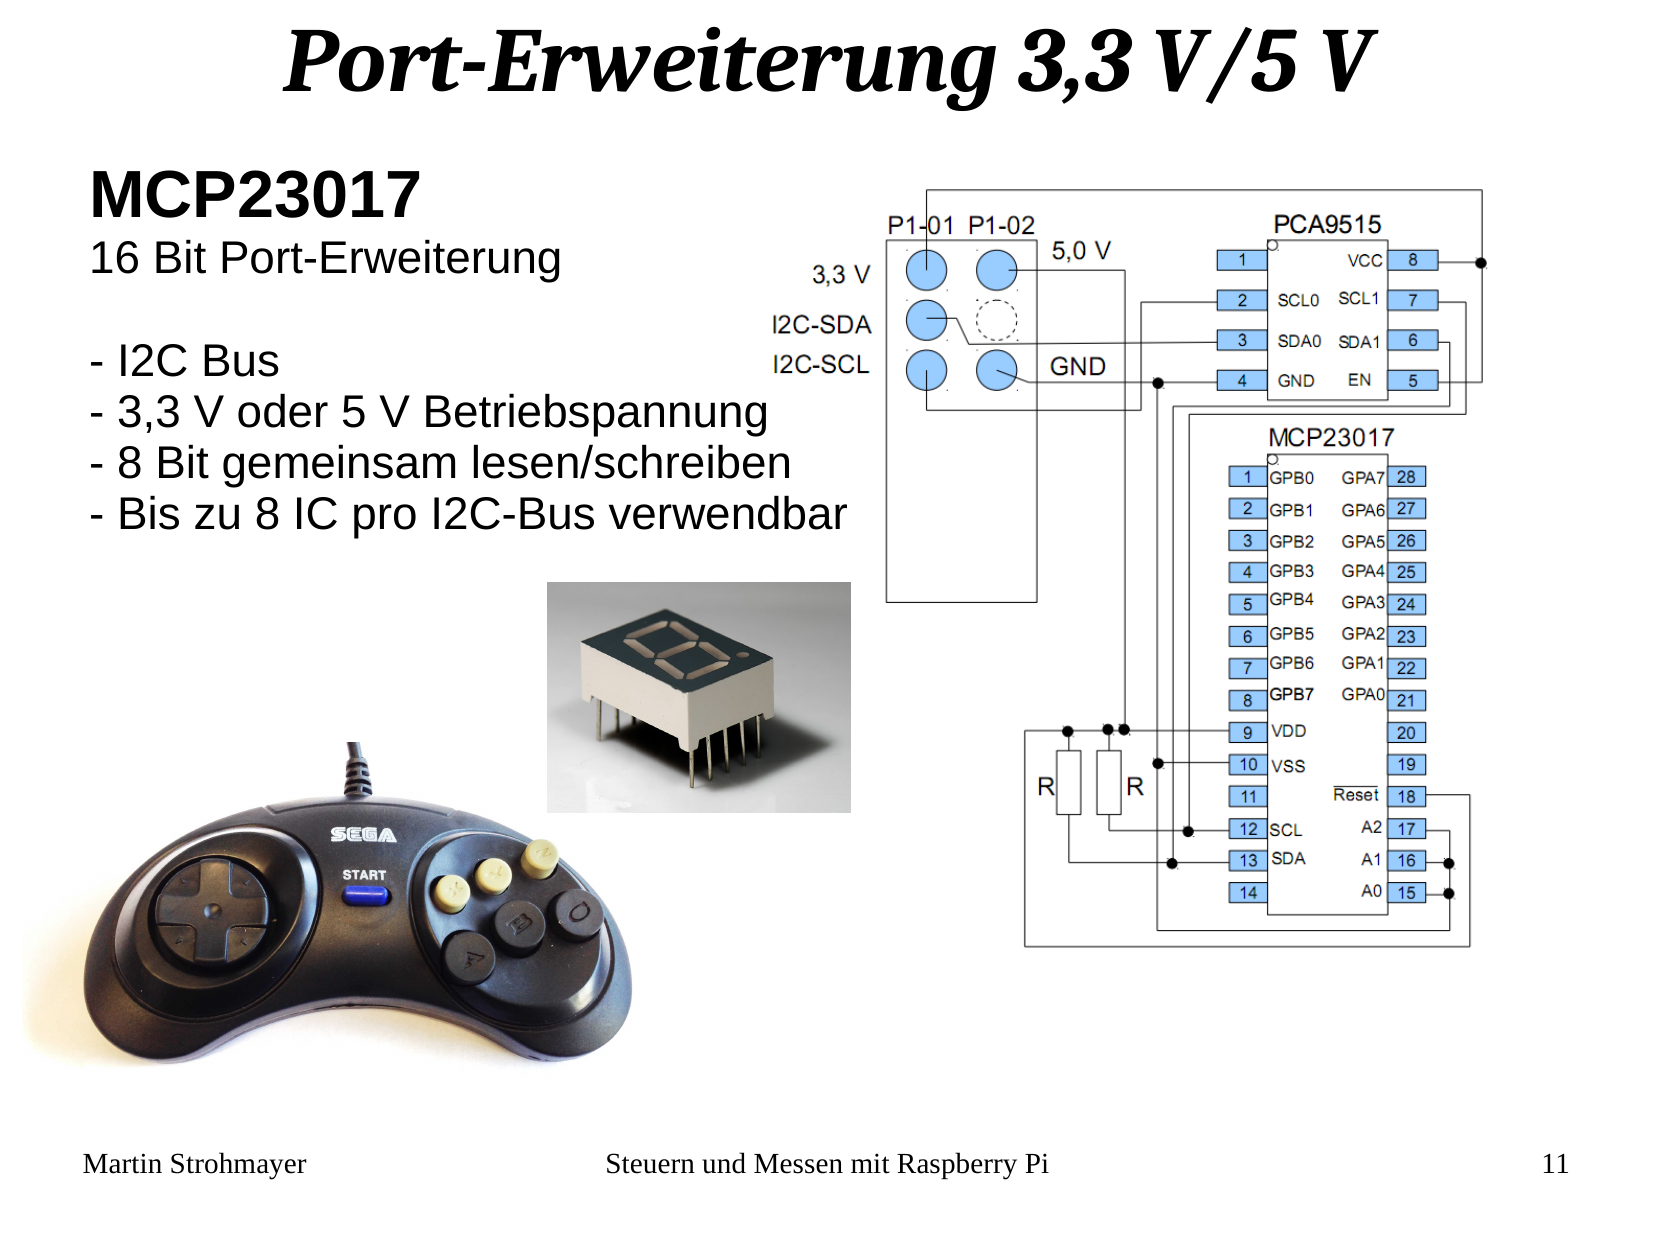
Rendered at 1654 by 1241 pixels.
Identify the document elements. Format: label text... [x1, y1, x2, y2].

text_box MCP23017 16 Bit Port-Erweiterung - I2C Bus - 3,3 V oder 5 V Betriebspannung - 8 Bit gemeinsam lesen/schreiben - Bis zu 8 IC pro I2C-Bus verwendbar [74, 149, 981, 546]
picture [22, 184, 1489, 1079]
title Port-Erweiterung 3,3 V/5 V [3, 7, 1654, 116]
